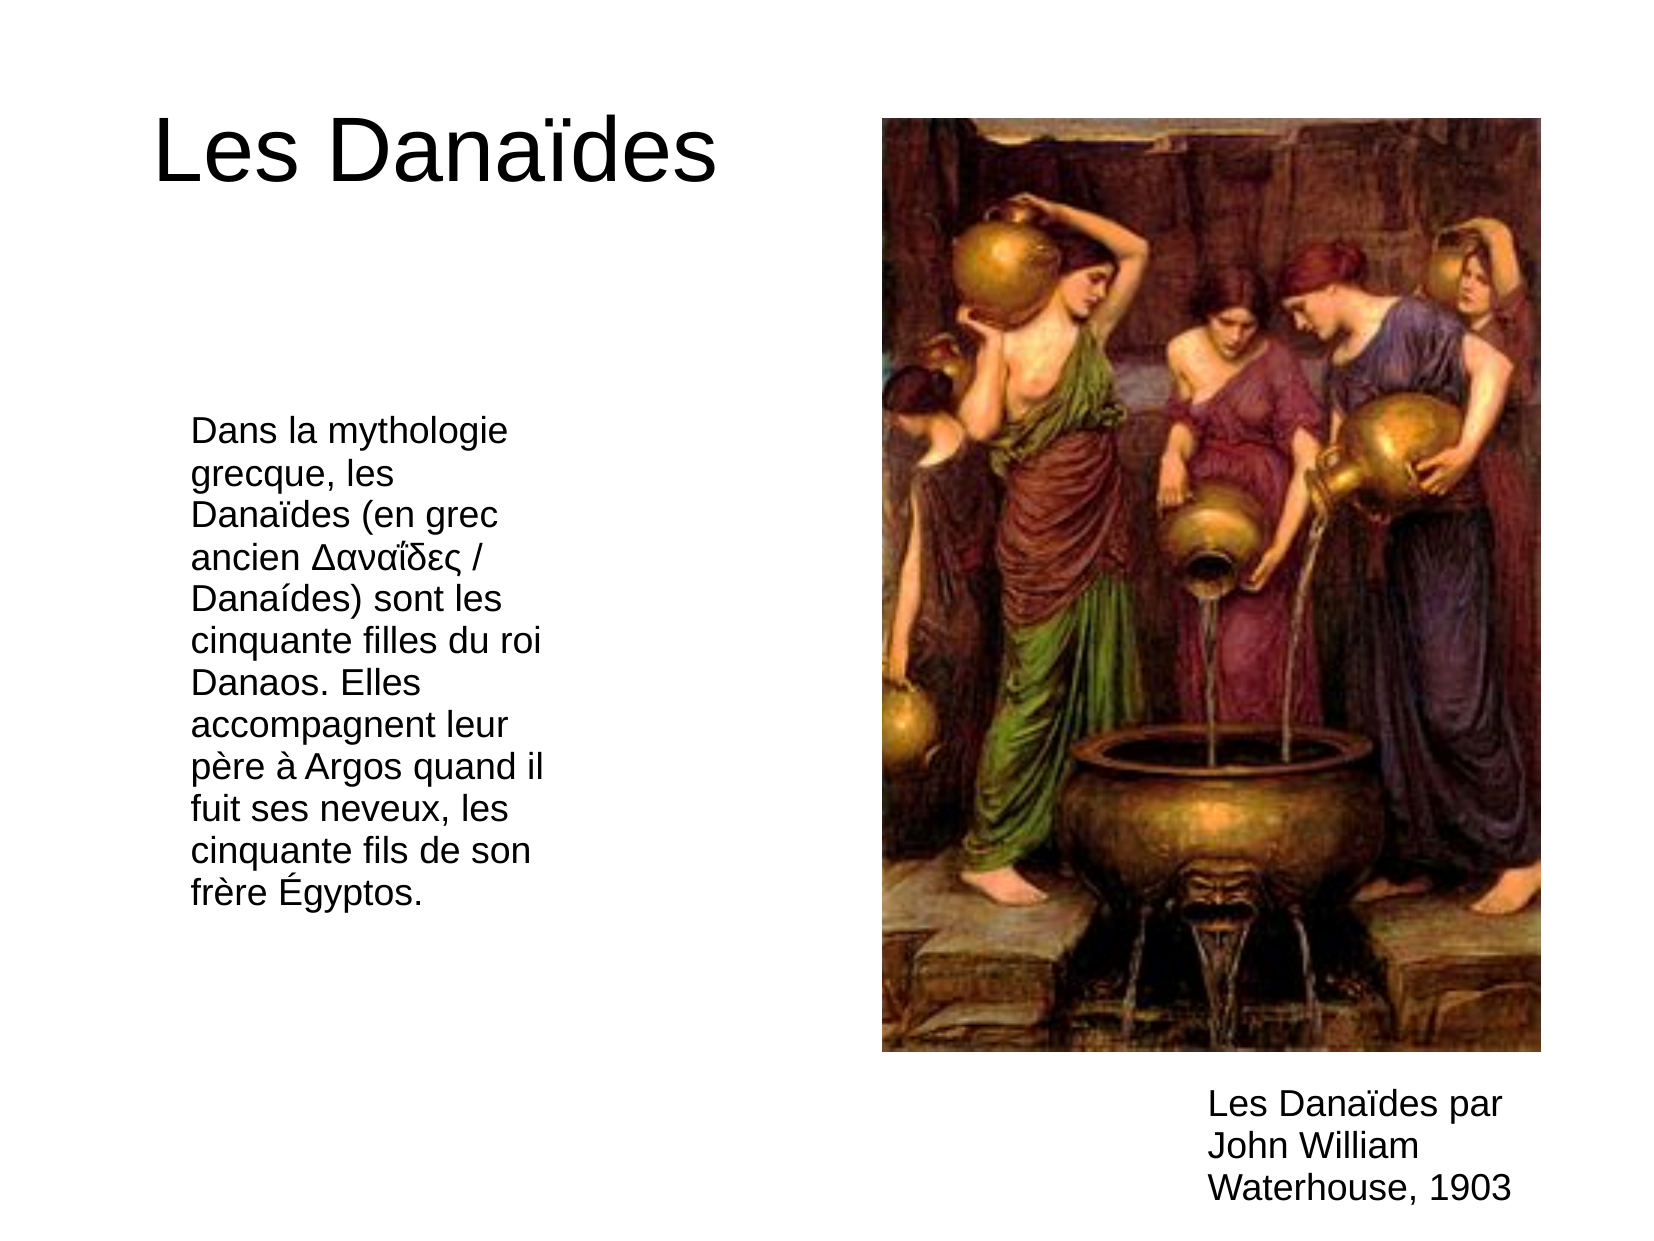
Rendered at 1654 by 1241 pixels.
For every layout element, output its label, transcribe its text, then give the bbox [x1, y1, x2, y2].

text_box Les Danaïdes par John William Waterhouse, 19033. [1192, 1074, 1569, 1216]
title Les Danaïdes [0, 45, 1193, 253]
text_box Dans la mythologie grecque, les Danaïdes (en grec ancien Δαναΐδες / Danaídes) sont les cinquante filles du roi Danaos. Elles accompagnent leur père à Argos quand il fuit ses neveux, les cinquante fils de son frère Égyptos. [175, 402, 567, 922]
picture [882, 118, 1541, 1052]
